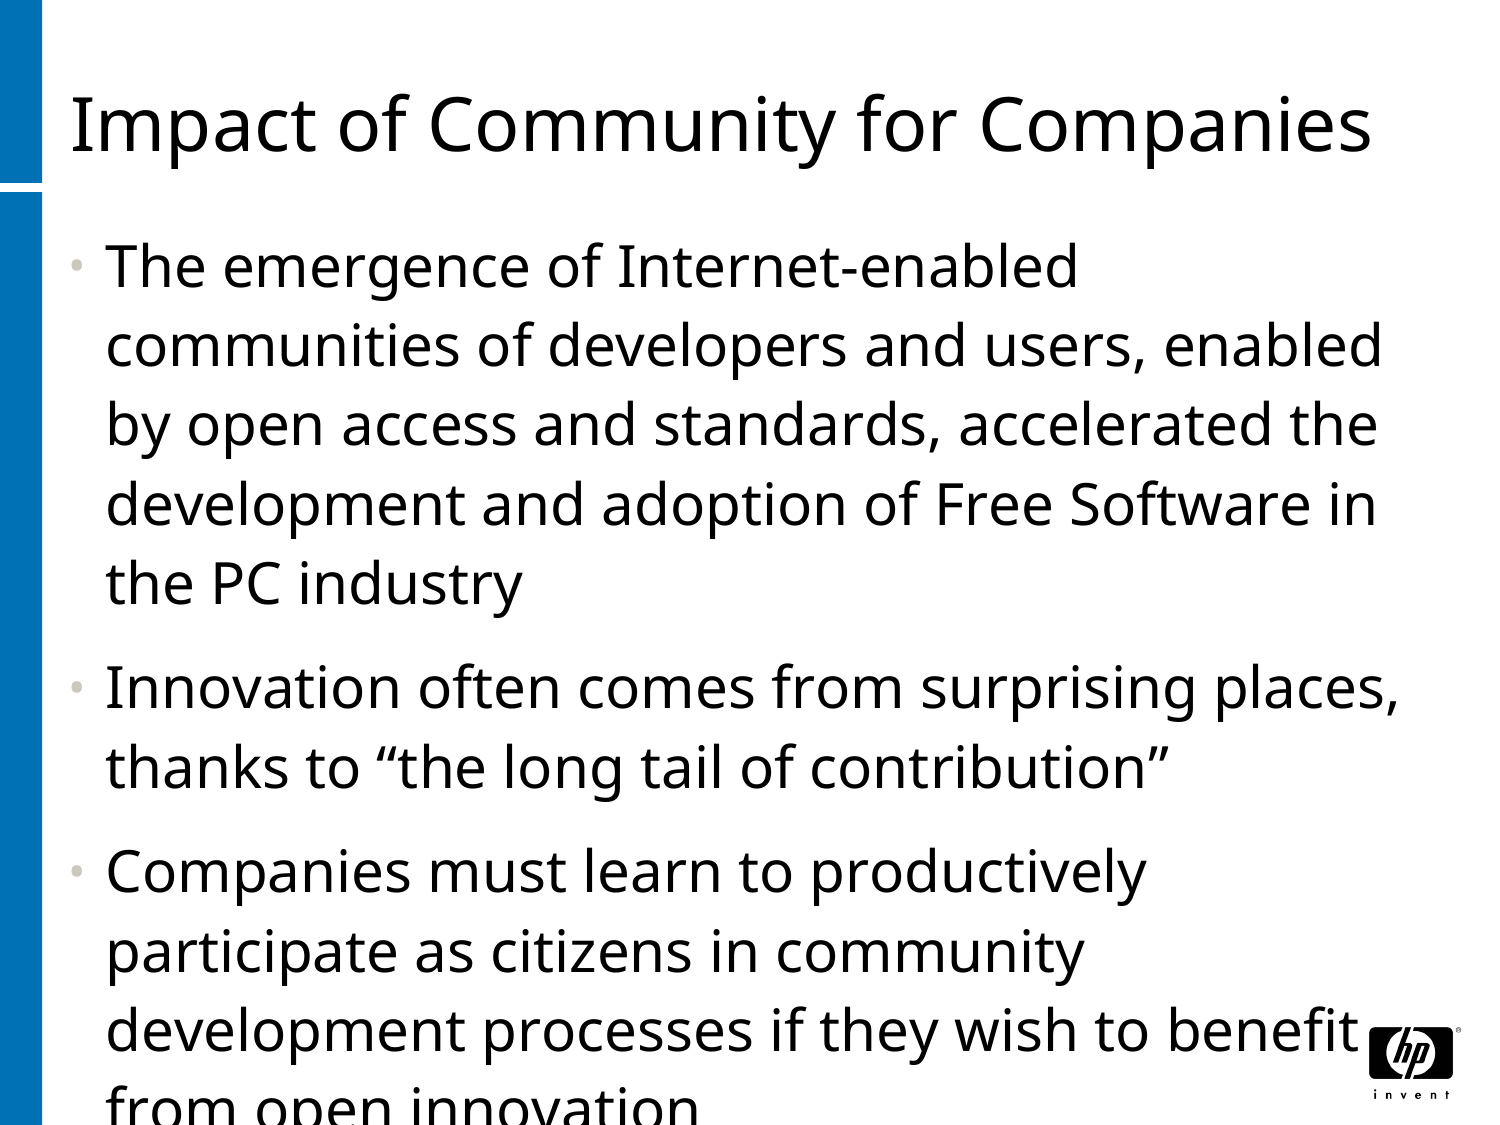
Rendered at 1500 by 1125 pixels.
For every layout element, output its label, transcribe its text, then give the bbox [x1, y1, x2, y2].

list The emergence of Internet-enabled communities of developers and users, enabled by open access and standards, accelerated the development and adoption of Free Software in the PC industry Innovation often comes from surprising places, thanks to “the long tail of contribution” Companies must learn to productively participate as citizens in community development processes if they wish to benefit from open innovation [68, 224, 1425, 995]
title Impact of Community for Companies [70, 25, 1425, 199]
picture [1369, 1027, 1461, 1099]
